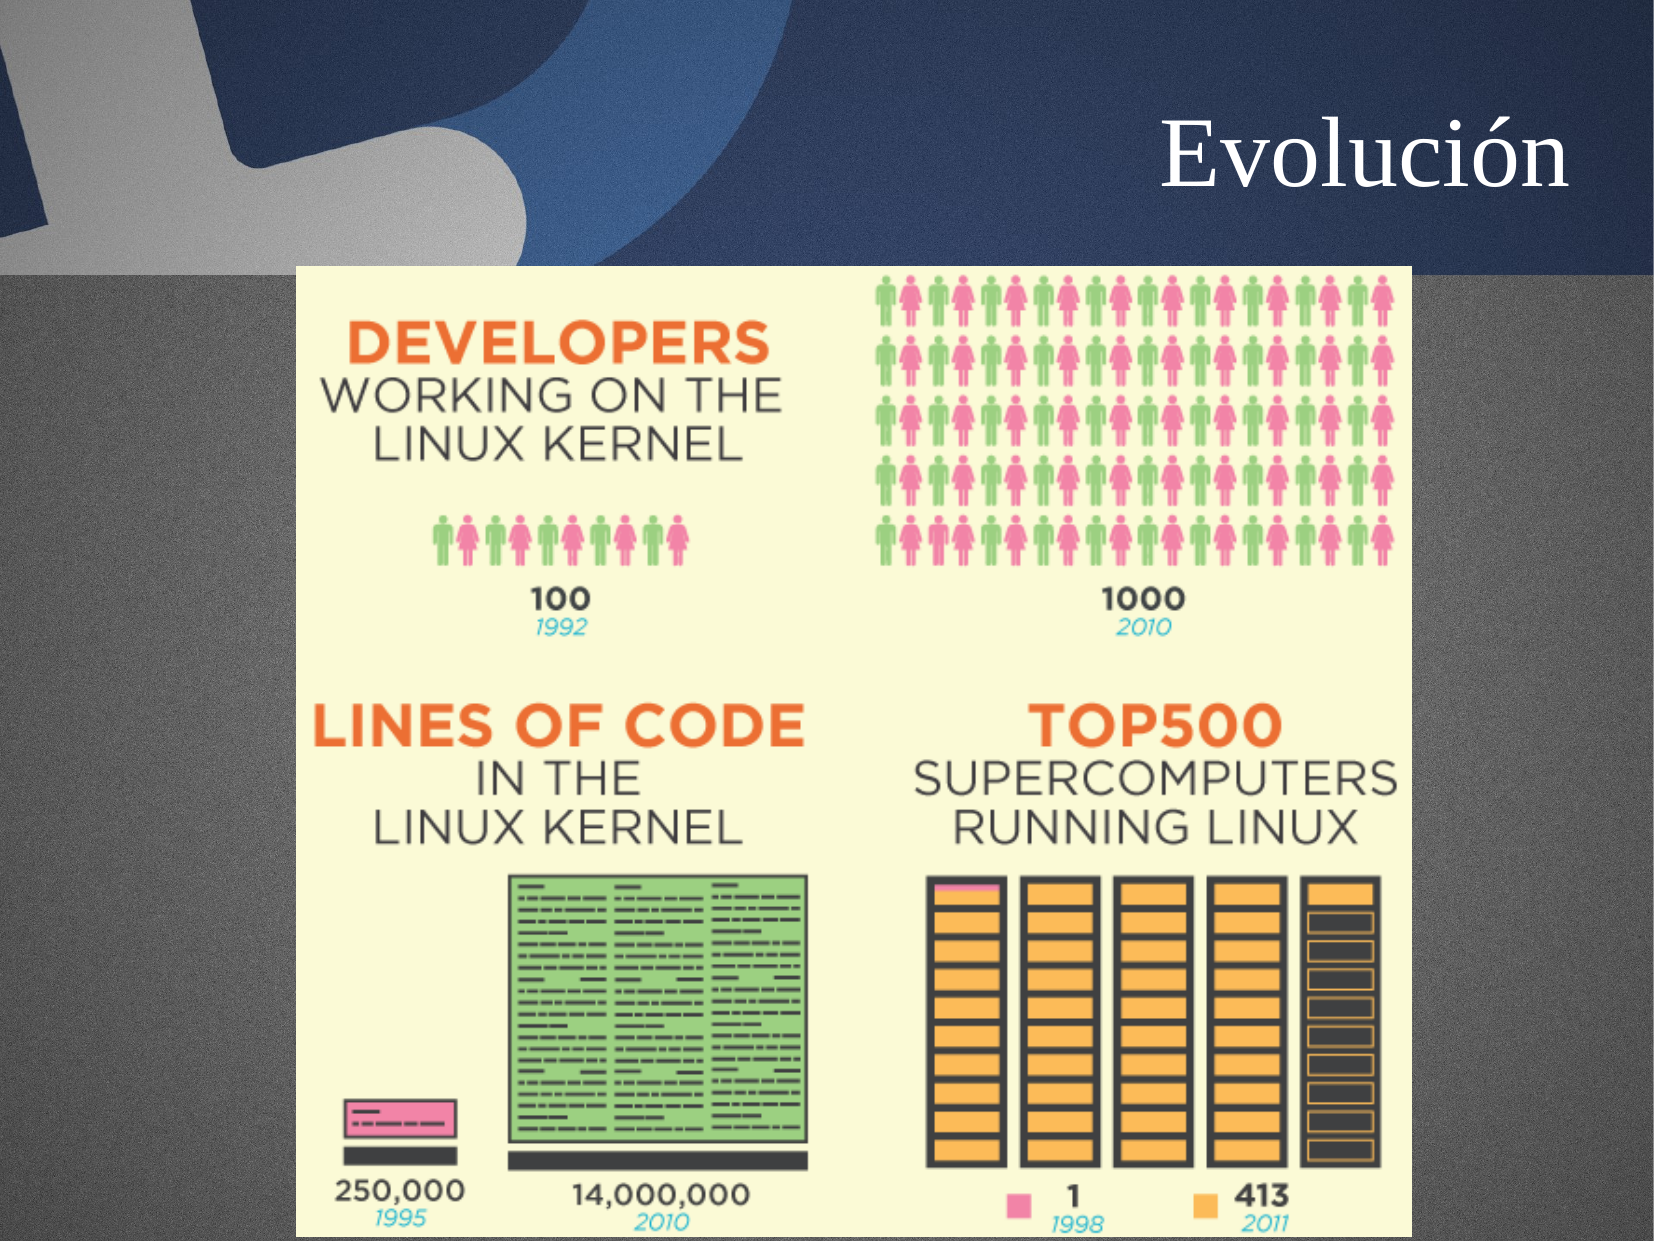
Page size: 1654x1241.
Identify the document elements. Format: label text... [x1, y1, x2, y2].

title Evolución [82, 49, 1571, 257]
picture [0, 0, 1654, 1241]
